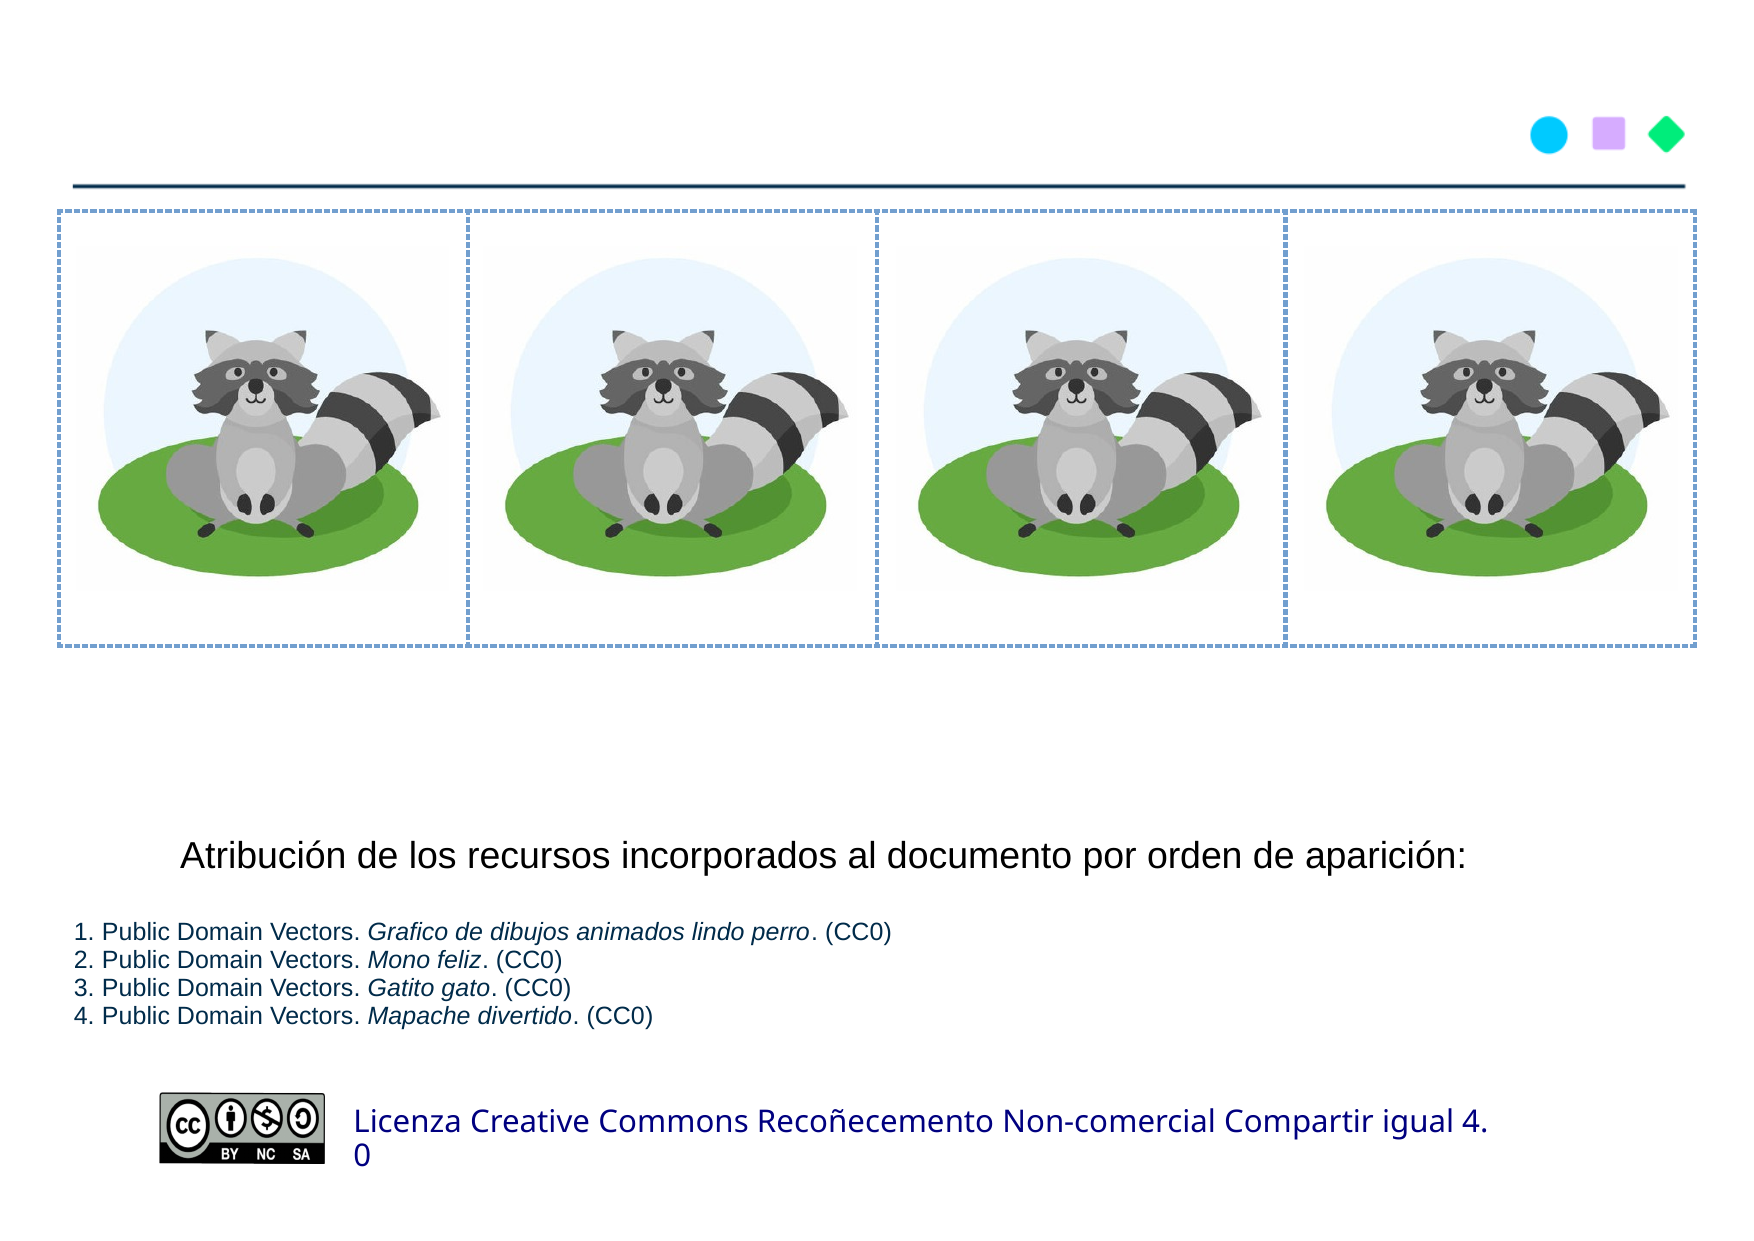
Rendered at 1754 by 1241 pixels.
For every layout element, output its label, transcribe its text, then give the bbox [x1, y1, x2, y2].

picture [59, 88, 1695, 211]
text_box Licenza Creative Commons Recoñecemento Non-comercial Compartir igual 4.0 [338, 1072, 1506, 1170]
picture [1304, 246, 1678, 591]
table_header [1286, 211, 1695, 646]
picture [483, 246, 857, 591]
table_header [59, 211, 468, 646]
picture [896, 246, 1270, 591]
picture [76, 246, 449, 591]
picture [159, 1092, 325, 1164]
text_box Atribución de los recursos incorporados al documento por orden de aparición: 1. Public Domain Vectors. Grafico de dibujos animados lindo perro. (CC0) 2. Public Domain Vectors. Mono feliz. (CC0) 3. Public Domain Vectors. Gatito gato. (CC0) 4. Public Domain Vectors. Mapache divertido. (CC0) [59, 826, 1654, 1038]
table_header [877, 211, 1286, 646]
table_header [468, 211, 877, 646]
